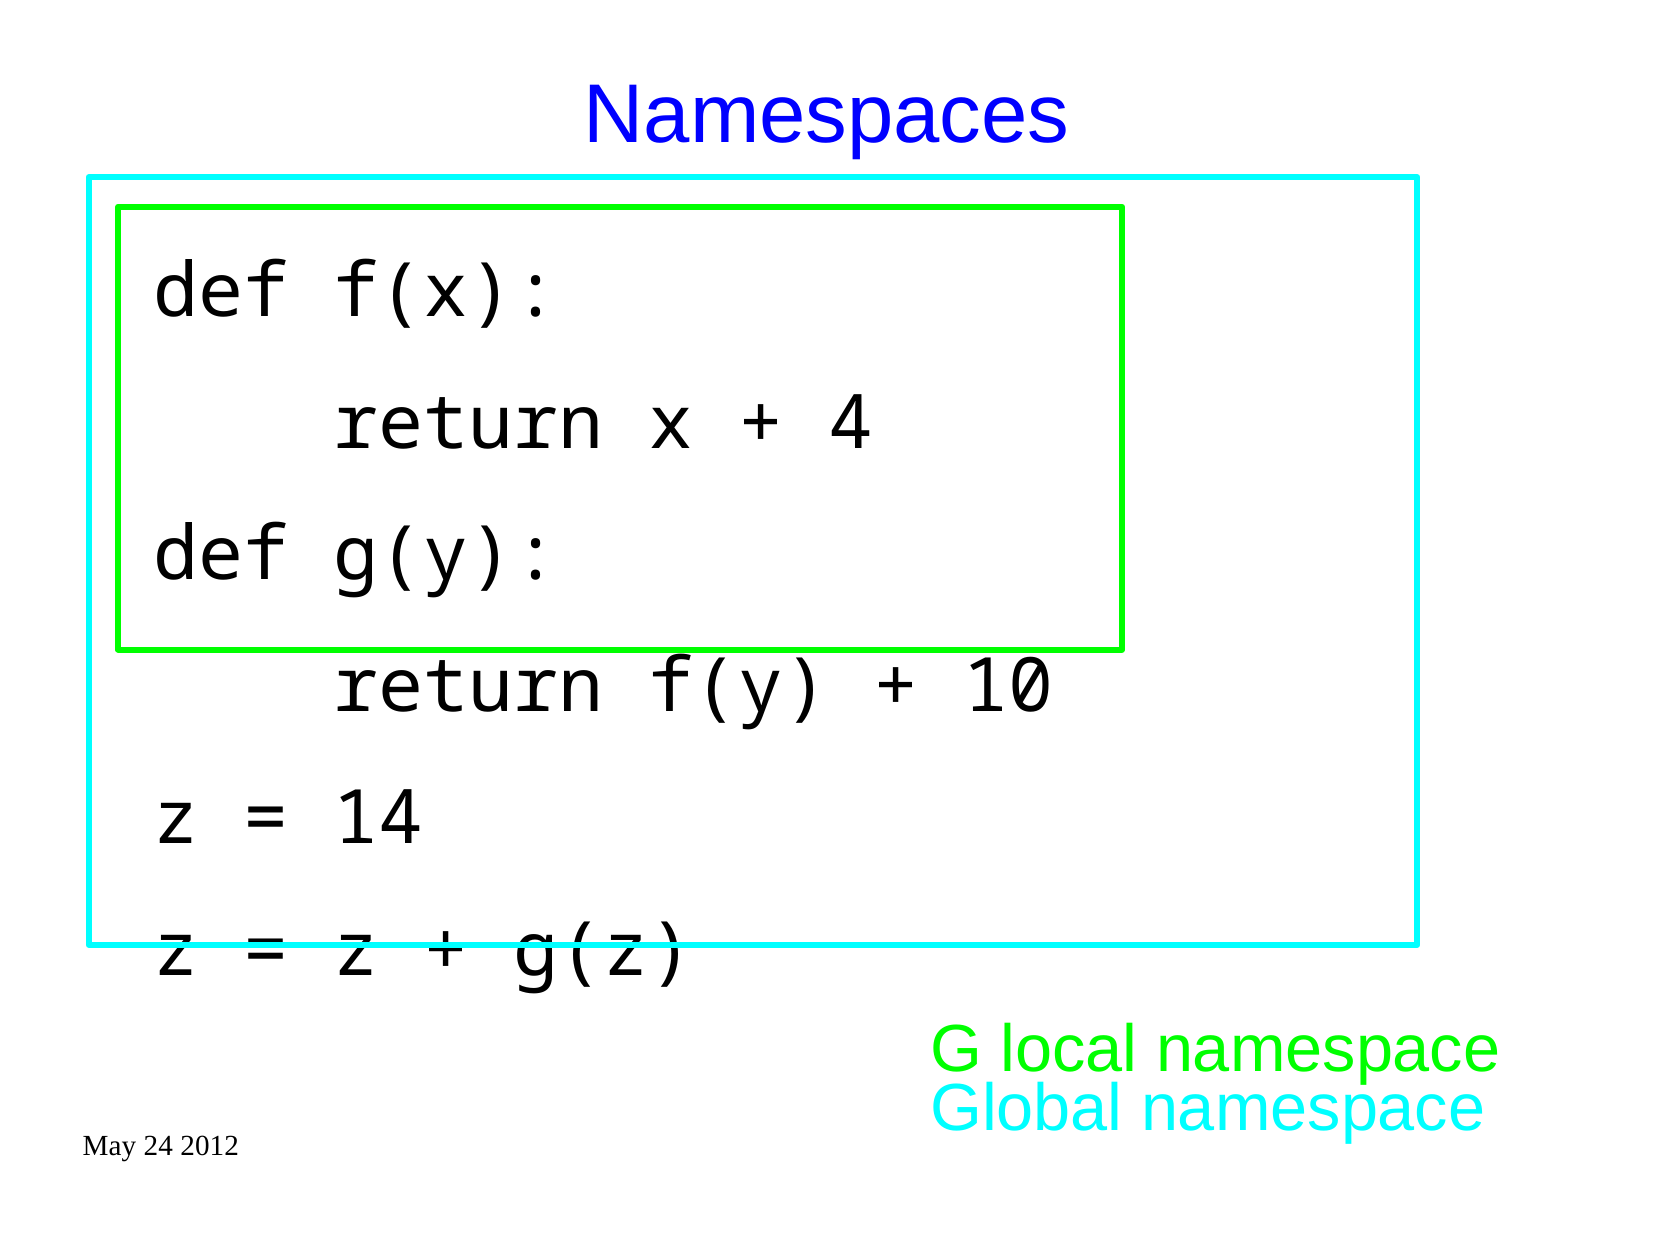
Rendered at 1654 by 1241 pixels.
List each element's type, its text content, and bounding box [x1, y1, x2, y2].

list def f(x): return x + 4 def g(y): return f(y) + 10 z = 14 z = z + g(z) [121, 236, 1119, 647]
text_box Global namespace [915, 1094, 1502, 1152]
list def f(x): return x + 4 def g(y): return f(y) + 10 z = 14 z = z + g(z) [92, 236, 1414, 942]
text_box G local namespace [915, 1003, 1516, 1094]
list def f(x): return x + 4 def g(y): return f(y) + 10 z = 14 z = z + g(z) [82, 236, 1571, 1109]
title Namespaces [82, 49, 1571, 178]
